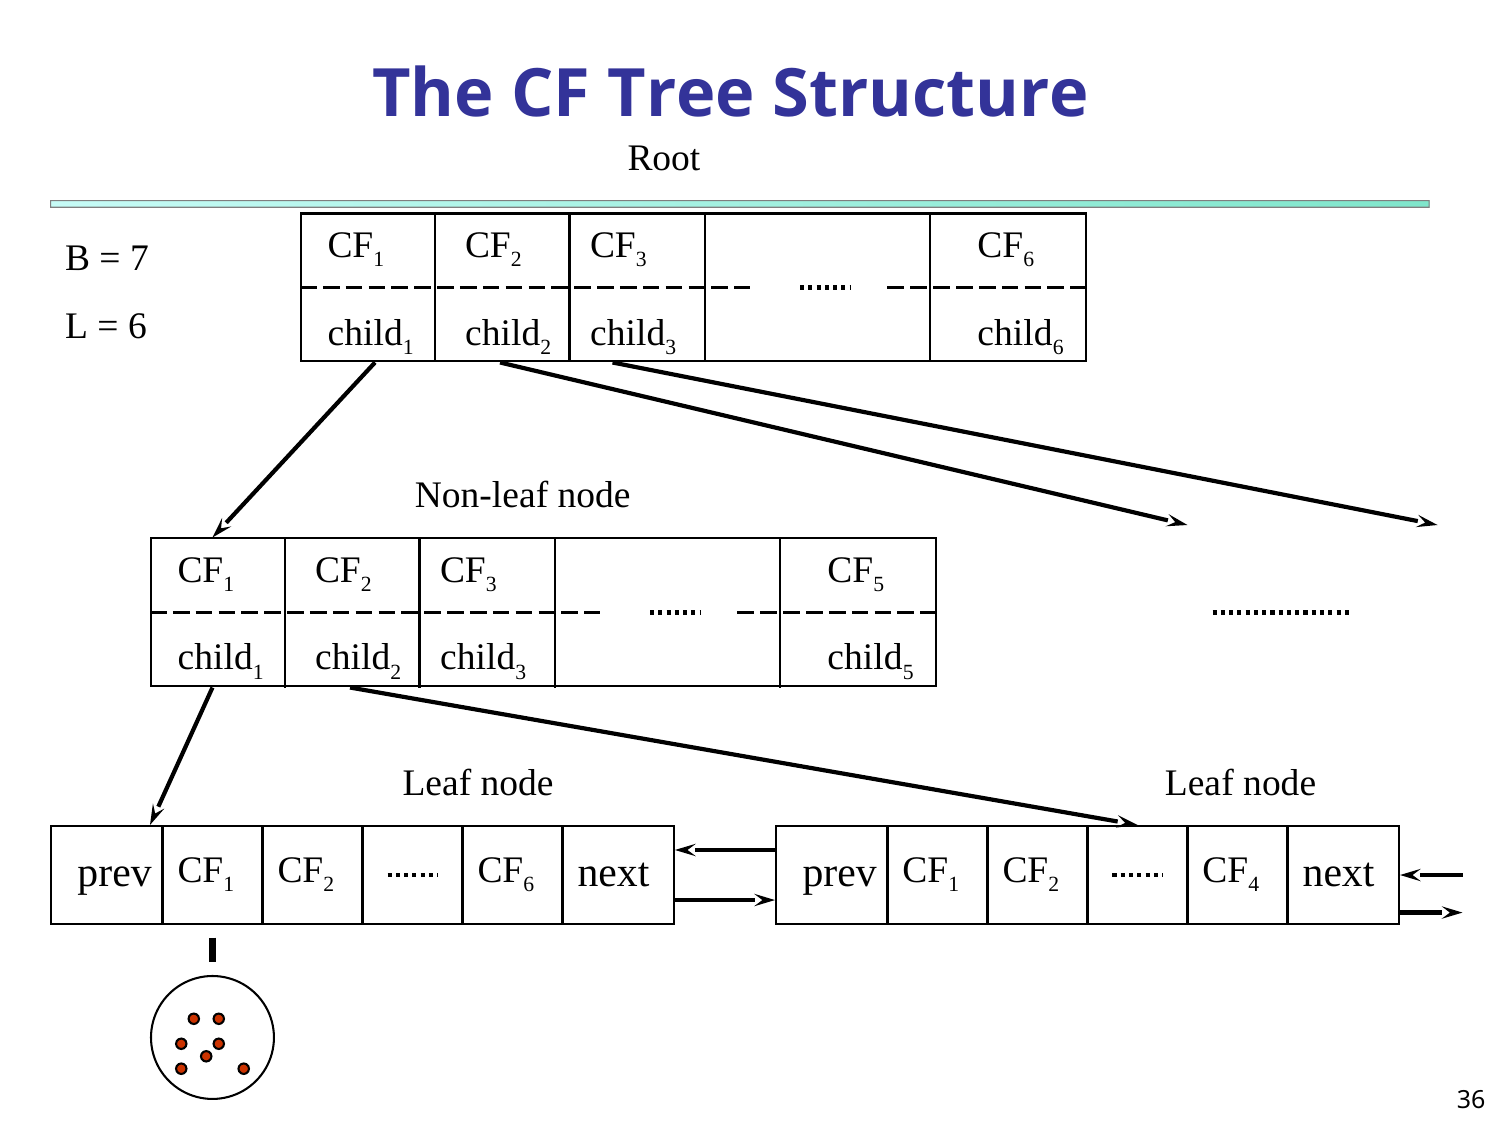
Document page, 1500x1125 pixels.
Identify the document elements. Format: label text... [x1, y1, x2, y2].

text_box CF5 [812, 537, 925, 604]
text_box next [1287, 837, 1400, 903]
text_box Root [612, 124, 775, 186]
text_box prev [787, 837, 900, 903]
text_box CF2 [299, 537, 413, 604]
text_box CF3 [574, 212, 688, 279]
text_box [213, 1038, 224, 1049]
text_box [238, 1063, 249, 1074]
text_box [176, 1038, 187, 1049]
text_box [213, 1013, 224, 1025]
text_box CF3 [424, 537, 538, 604]
text_box prev [62, 837, 175, 903]
text_box Leaf node [387, 749, 625, 811]
text_box [188, 1013, 200, 1025]
text_box child3 [451, 624, 576, 692]
text_box child5 [812, 624, 963, 692]
text_box CF2 [449, 212, 563, 279]
text_box CF2 [364, 837, 375, 904]
text_box child1 [312, 299, 450, 367]
text_box child2 [450, 299, 601, 367]
text_box B = 7 L = 6 [49, 224, 225, 354]
text_box child2 [300, 624, 451, 692]
text_box [200, 1051, 212, 1062]
text_box CF1 [162, 537, 275, 604]
text_box 18 [1187, 1062, 1500, 1125]
text_box CF6 [962, 212, 1075, 279]
text_box CF6 [464, 837, 561, 904]
text_box CF4 [1189, 837, 1286, 904]
title The CF Tree Structure [111, 37, 1351, 138]
text_box Leaf node [1149, 749, 1388, 811]
text_box Non-leaf node [399, 462, 726, 523]
text_box child1 [162, 624, 300, 692]
text_box CF2 [989, 837, 1086, 904]
text_box CF1 [889, 837, 986, 904]
text_box child6 [962, 299, 1113, 367]
text_box next [562, 837, 675, 903]
text_box child3 [601, 299, 726, 367]
text_box CF2 [264, 837, 361, 904]
text_box CF1 [164, 837, 261, 904]
text_box CF2 [1089, 837, 1100, 904]
text_box CF1 [312, 212, 425, 279]
text_box [176, 1063, 187, 1074]
